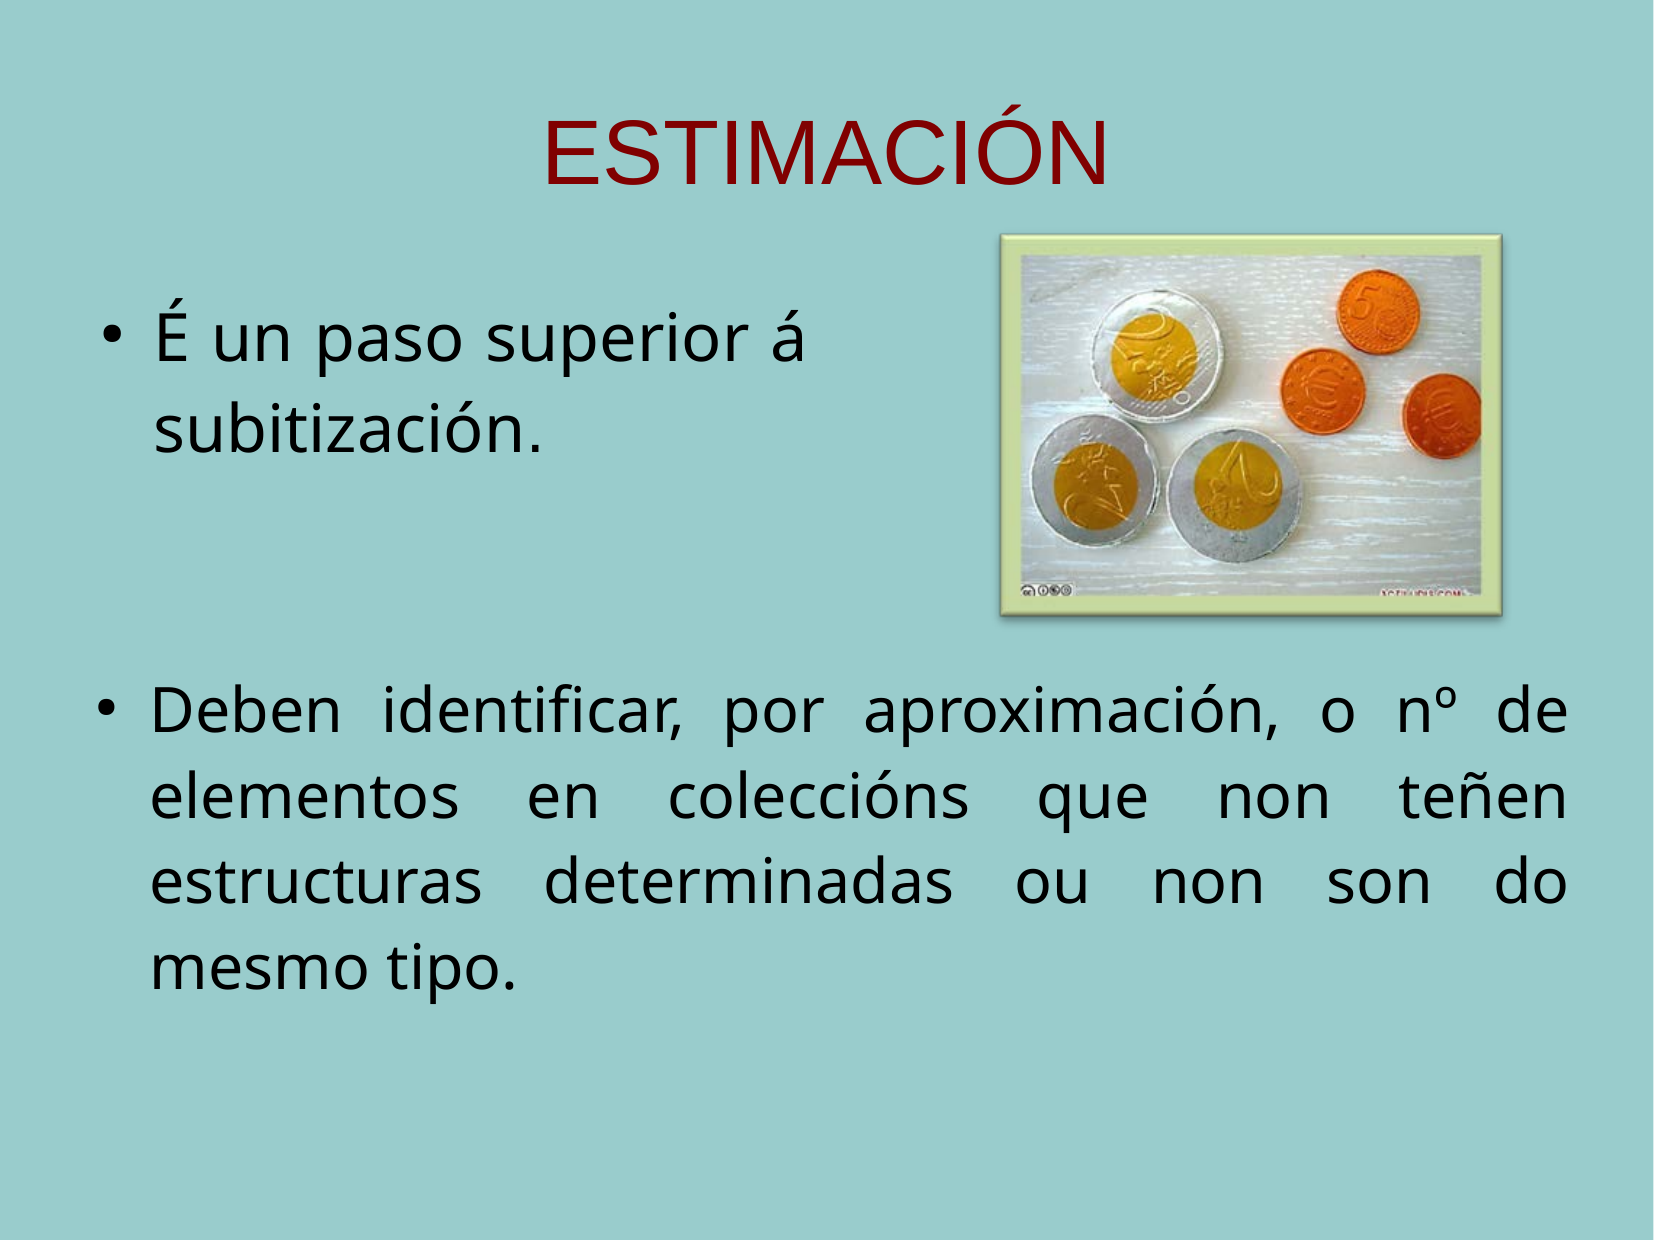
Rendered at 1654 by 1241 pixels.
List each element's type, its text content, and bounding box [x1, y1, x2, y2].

list É un paso superior á subitización. [82, 290, 809, 634]
list Deben identificar, por aproximación, o nº de elementos en coleccións que non teñen estructuras determinadas ou non son do mesmo tipo. [82, 665, 1571, 1009]
picture [986, 224, 1516, 634]
title ESTIMACIÓN [82, 49, 1571, 257]
